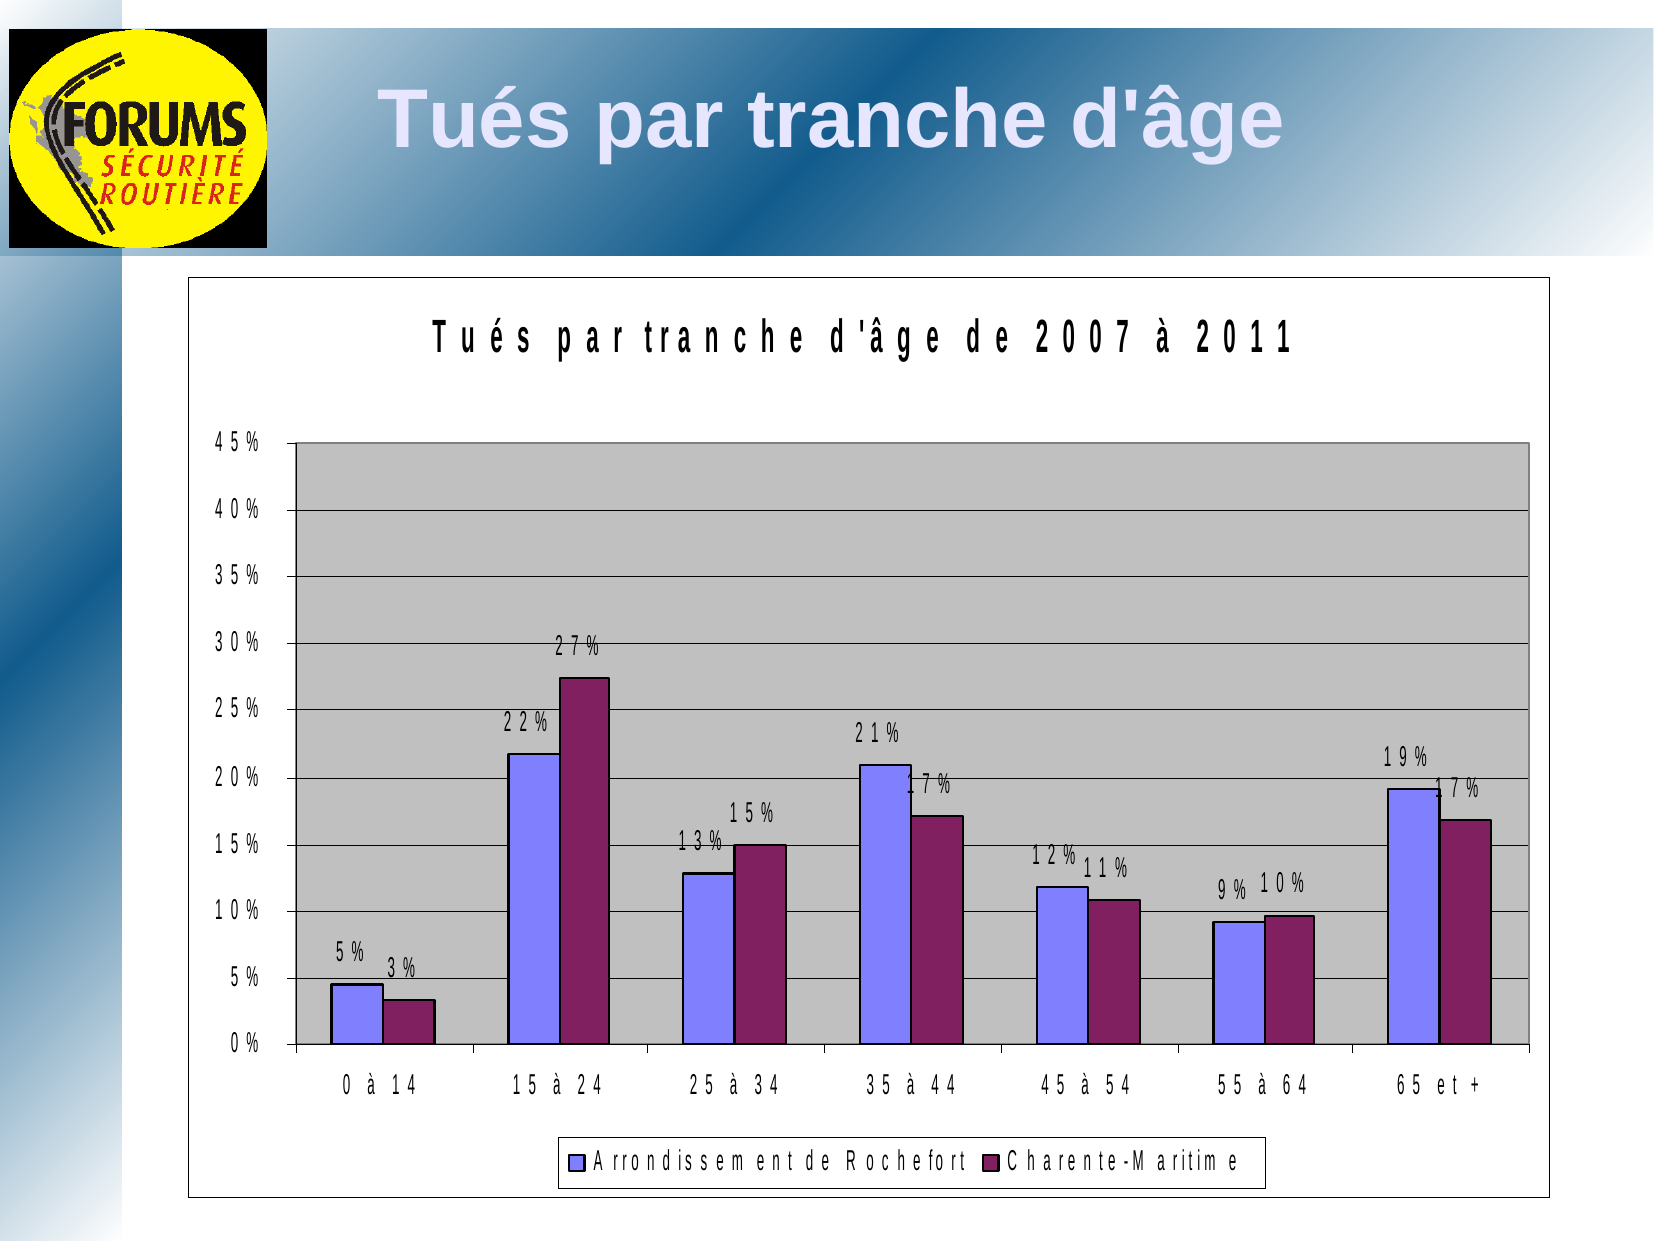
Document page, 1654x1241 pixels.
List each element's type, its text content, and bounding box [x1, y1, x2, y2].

title Tués par tranche d'âge [267, 71, 1538, 165]
picture [9, 29, 267, 249]
picture [177, 265, 1565, 1211]
